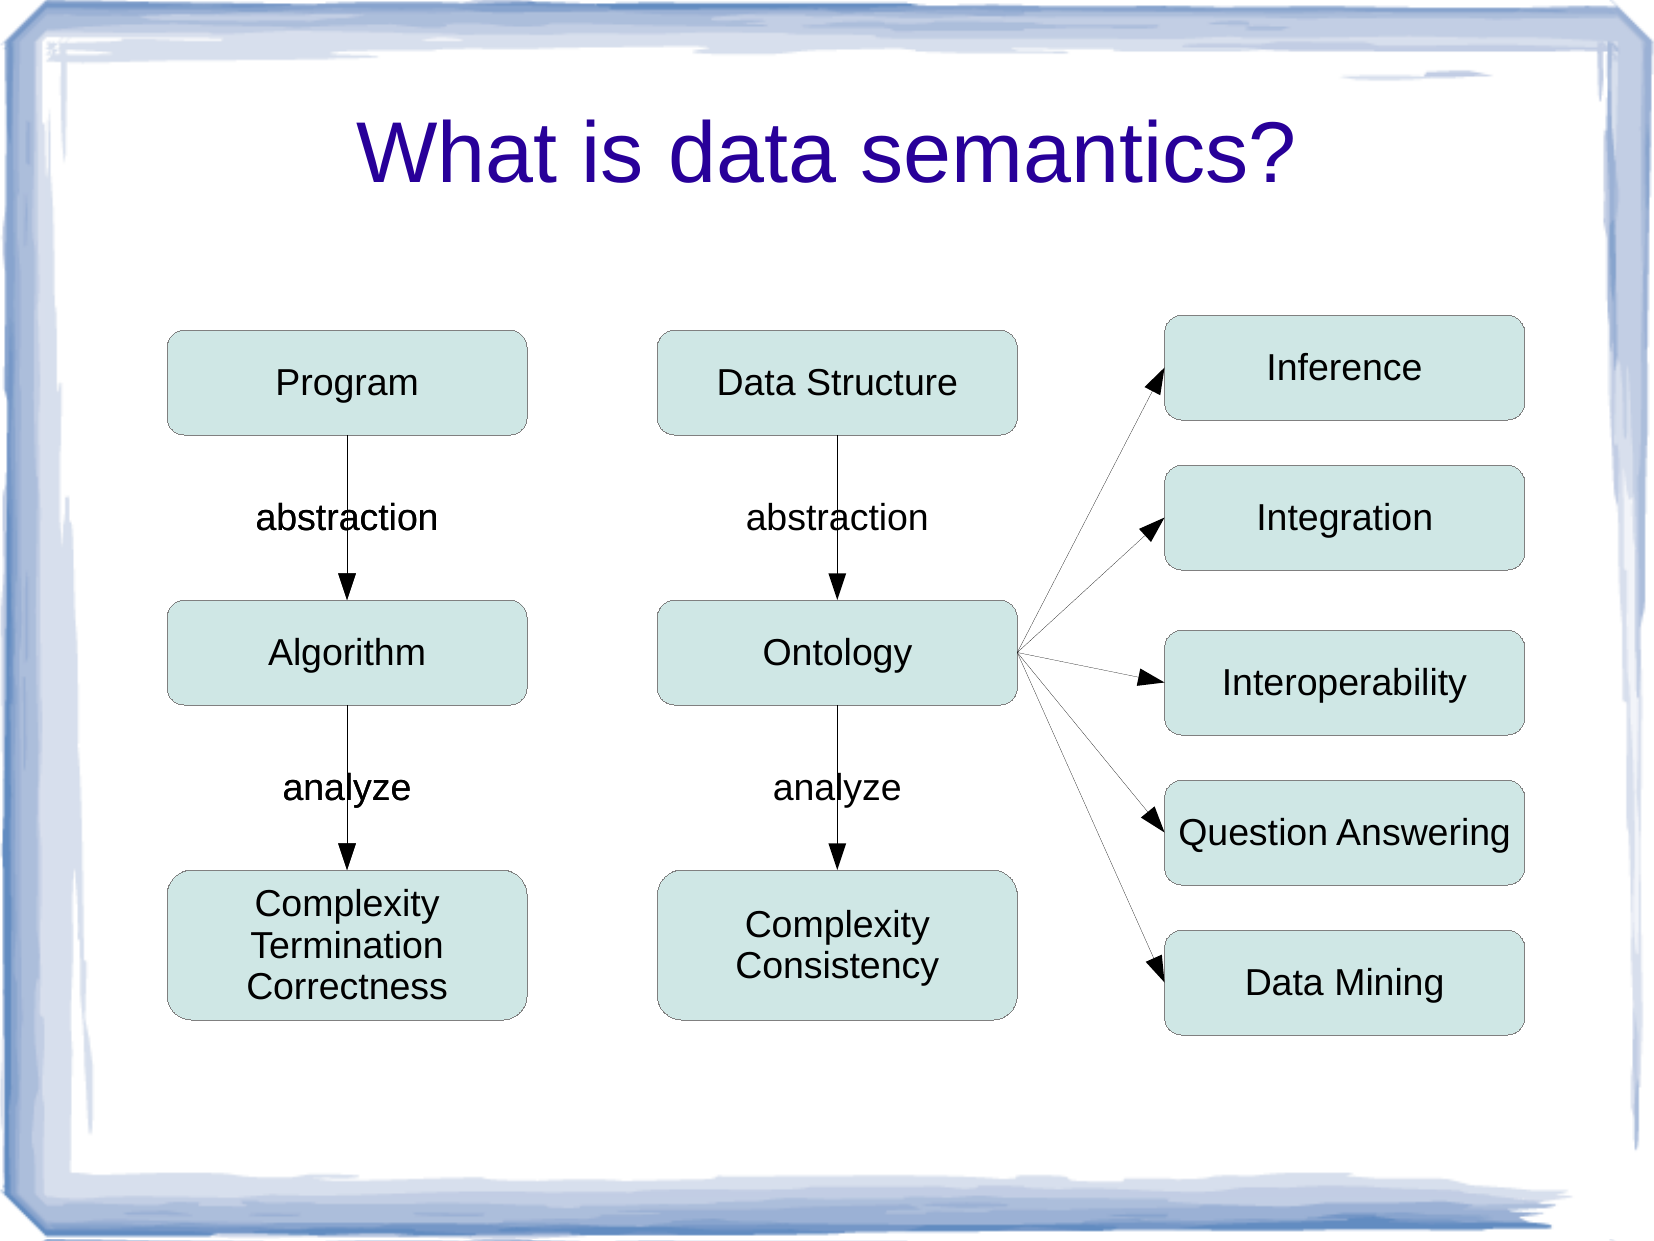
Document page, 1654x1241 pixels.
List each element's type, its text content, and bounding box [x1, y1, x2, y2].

title What is data semantics? [82, 49, 1571, 257]
text_box Complexity Termination Correctness [167, 870, 528, 1021]
text_box Ontology [657, 600, 1018, 706]
text_box Algorithm [167, 600, 528, 706]
text_box Complexity Consistency [657, 870, 1018, 1021]
text_box Integration [1164, 465, 1525, 571]
text_box Data Mining [1164, 930, 1525, 1036]
text_box Question Answering [1164, 780, 1525, 886]
text_box Inference [1164, 315, 1525, 421]
text_box Program [167, 330, 528, 436]
text_box Interoperability [1164, 630, 1525, 736]
text_box Data Structure [657, 330, 1018, 436]
picture [0, 0, 1654, 1241]
